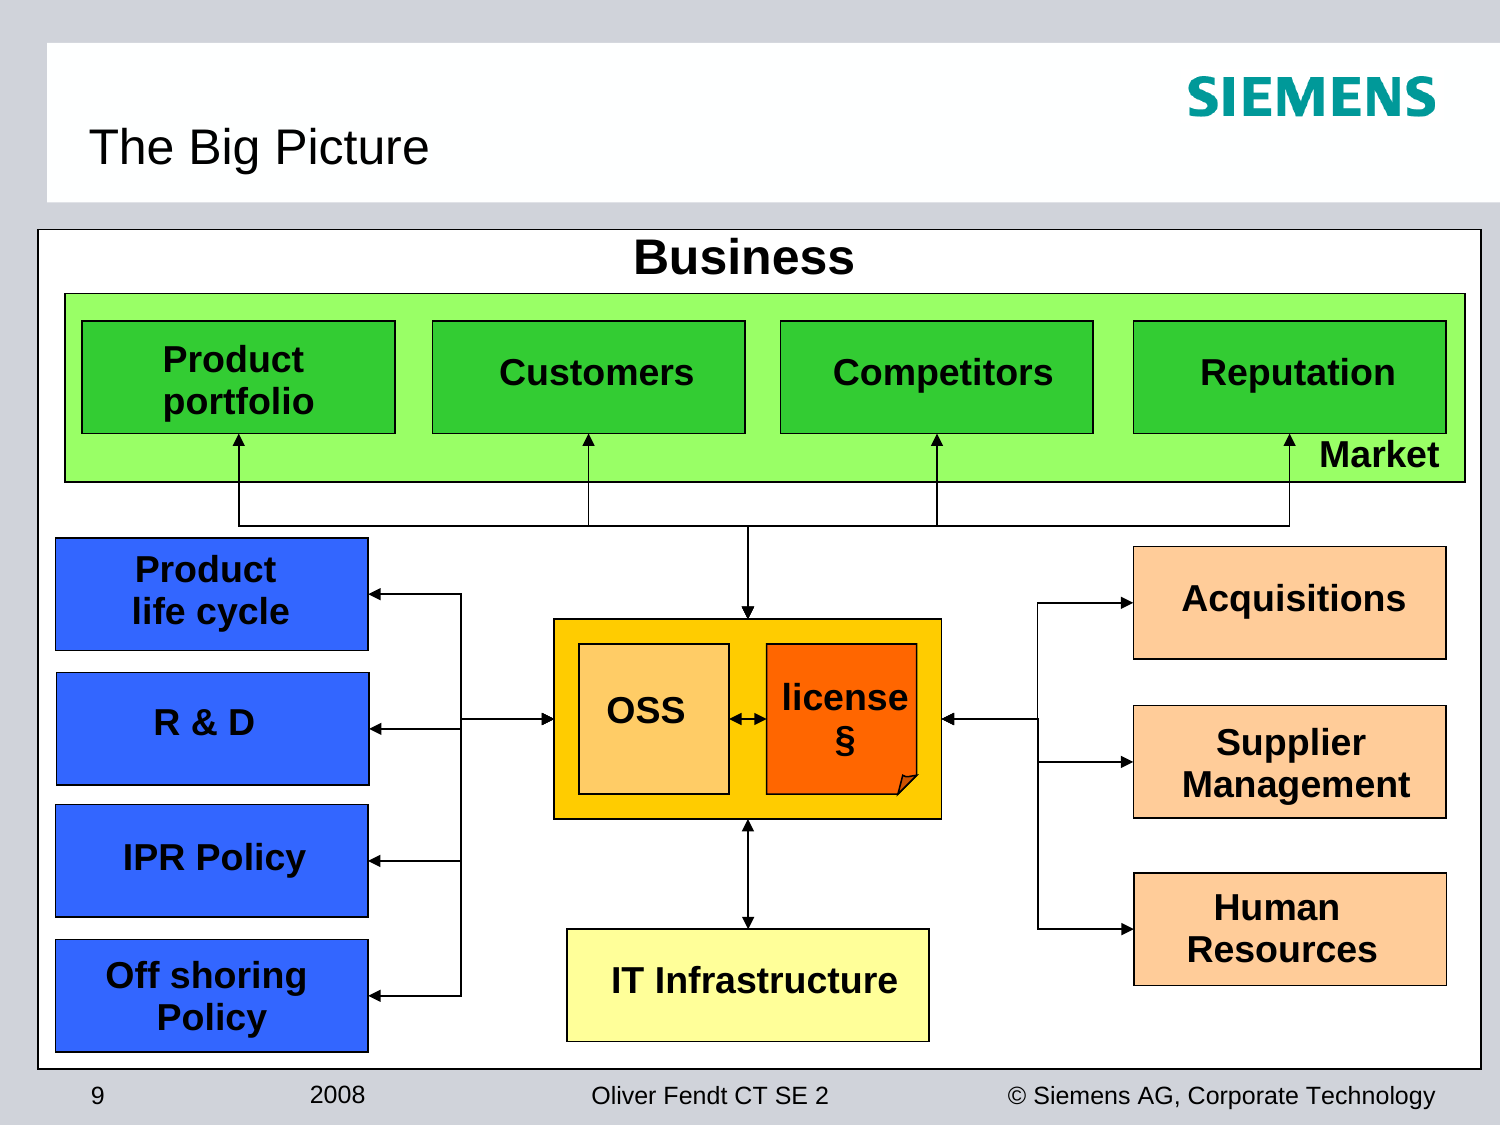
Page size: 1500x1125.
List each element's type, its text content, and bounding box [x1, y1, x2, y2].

text_box IT Infrastructure [596, 952, 914, 1010]
text_box [38, 229, 1482, 1070]
text_box Product life cycle [88, 540, 334, 640]
text_box license § [766, 668, 924, 769]
text_box Market [1304, 426, 1455, 484]
text_box Product portfolio [147, 331, 331, 431]
text_box Business [618, 221, 871, 293]
text_box OSS [591, 681, 701, 739]
text_box Human Resources [1171, 879, 1393, 979]
text_box Off shoring Policy [90, 946, 334, 1047]
text_box Competitors [818, 343, 1069, 402]
text_box Acquisitions [1166, 569, 1422, 627]
text_box Supplier Management [1167, 713, 1426, 814]
text_box R & D [138, 694, 271, 752]
text_box Customers [484, 343, 710, 402]
picture [1181, 69, 1444, 123]
text_box Reputation [1185, 343, 1412, 402]
text_box IPR Policy [108, 829, 322, 887]
title The Big Picture [88, 42, 1180, 176]
